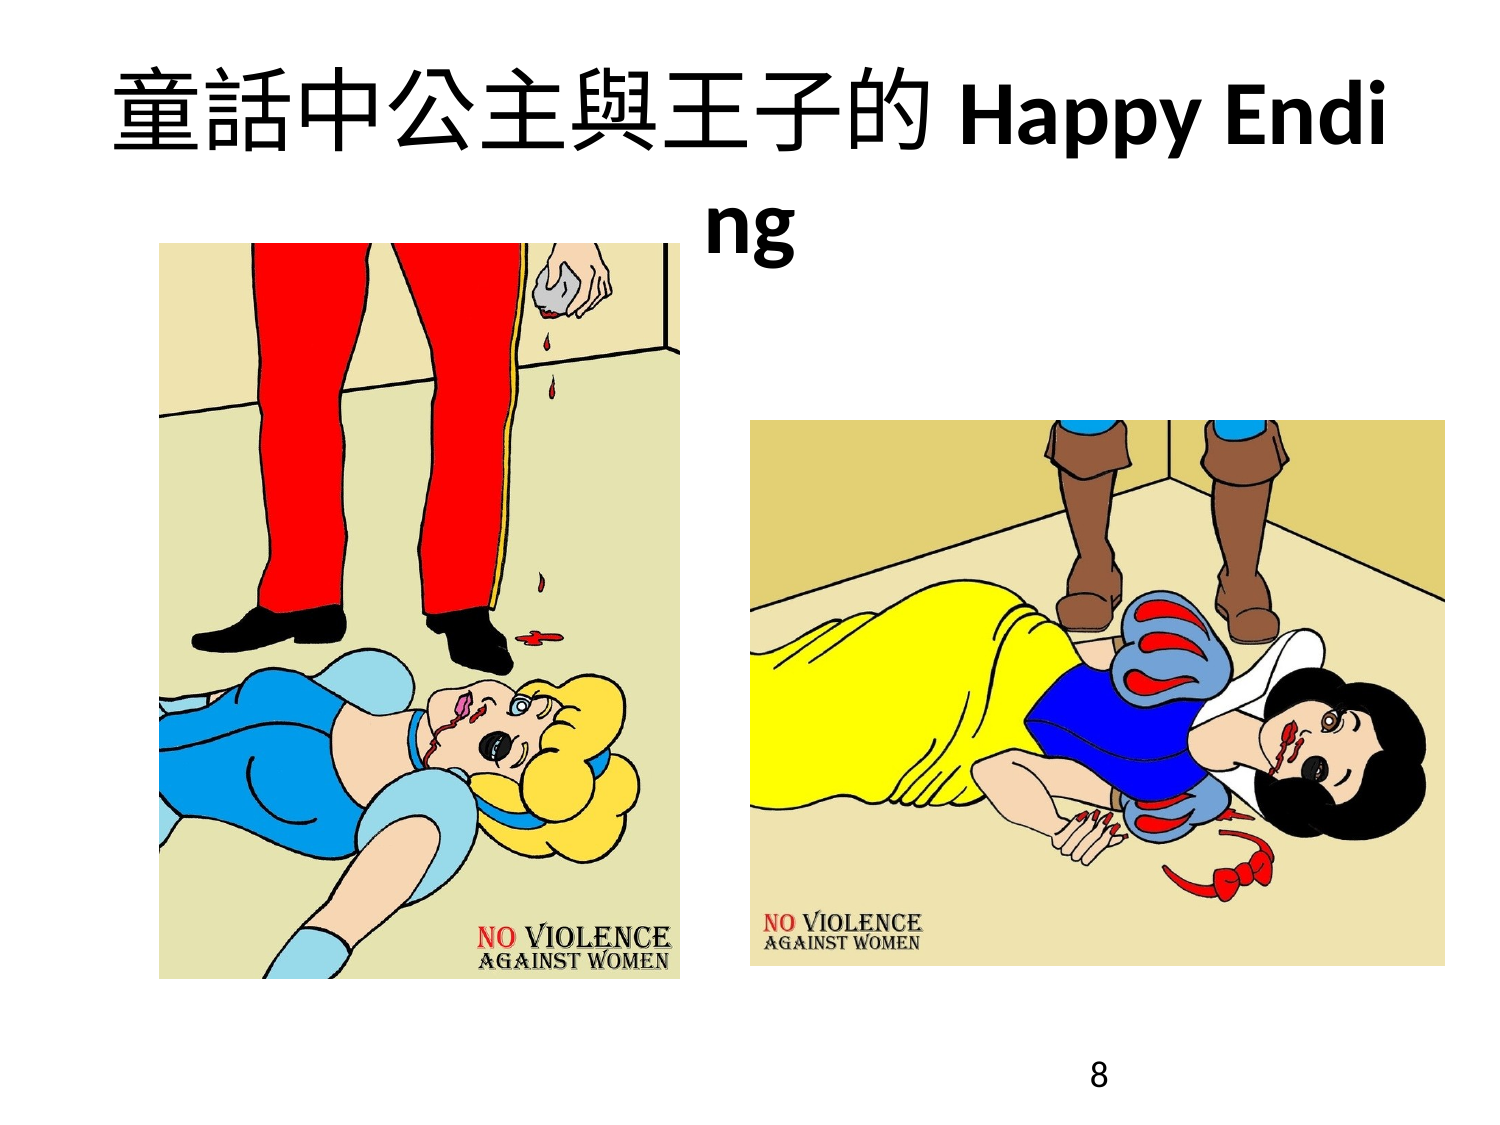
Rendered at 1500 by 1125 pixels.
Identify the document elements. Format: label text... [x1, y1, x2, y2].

title 童話中公主與王子的Happy Ending [75, 45, 1425, 233]
picture [159, 243, 680, 979]
picture [750, 420, 1445, 966]
picture [243, 755, 317, 827]
slide_number <編號> [1074, 1042, 1425, 1103]
